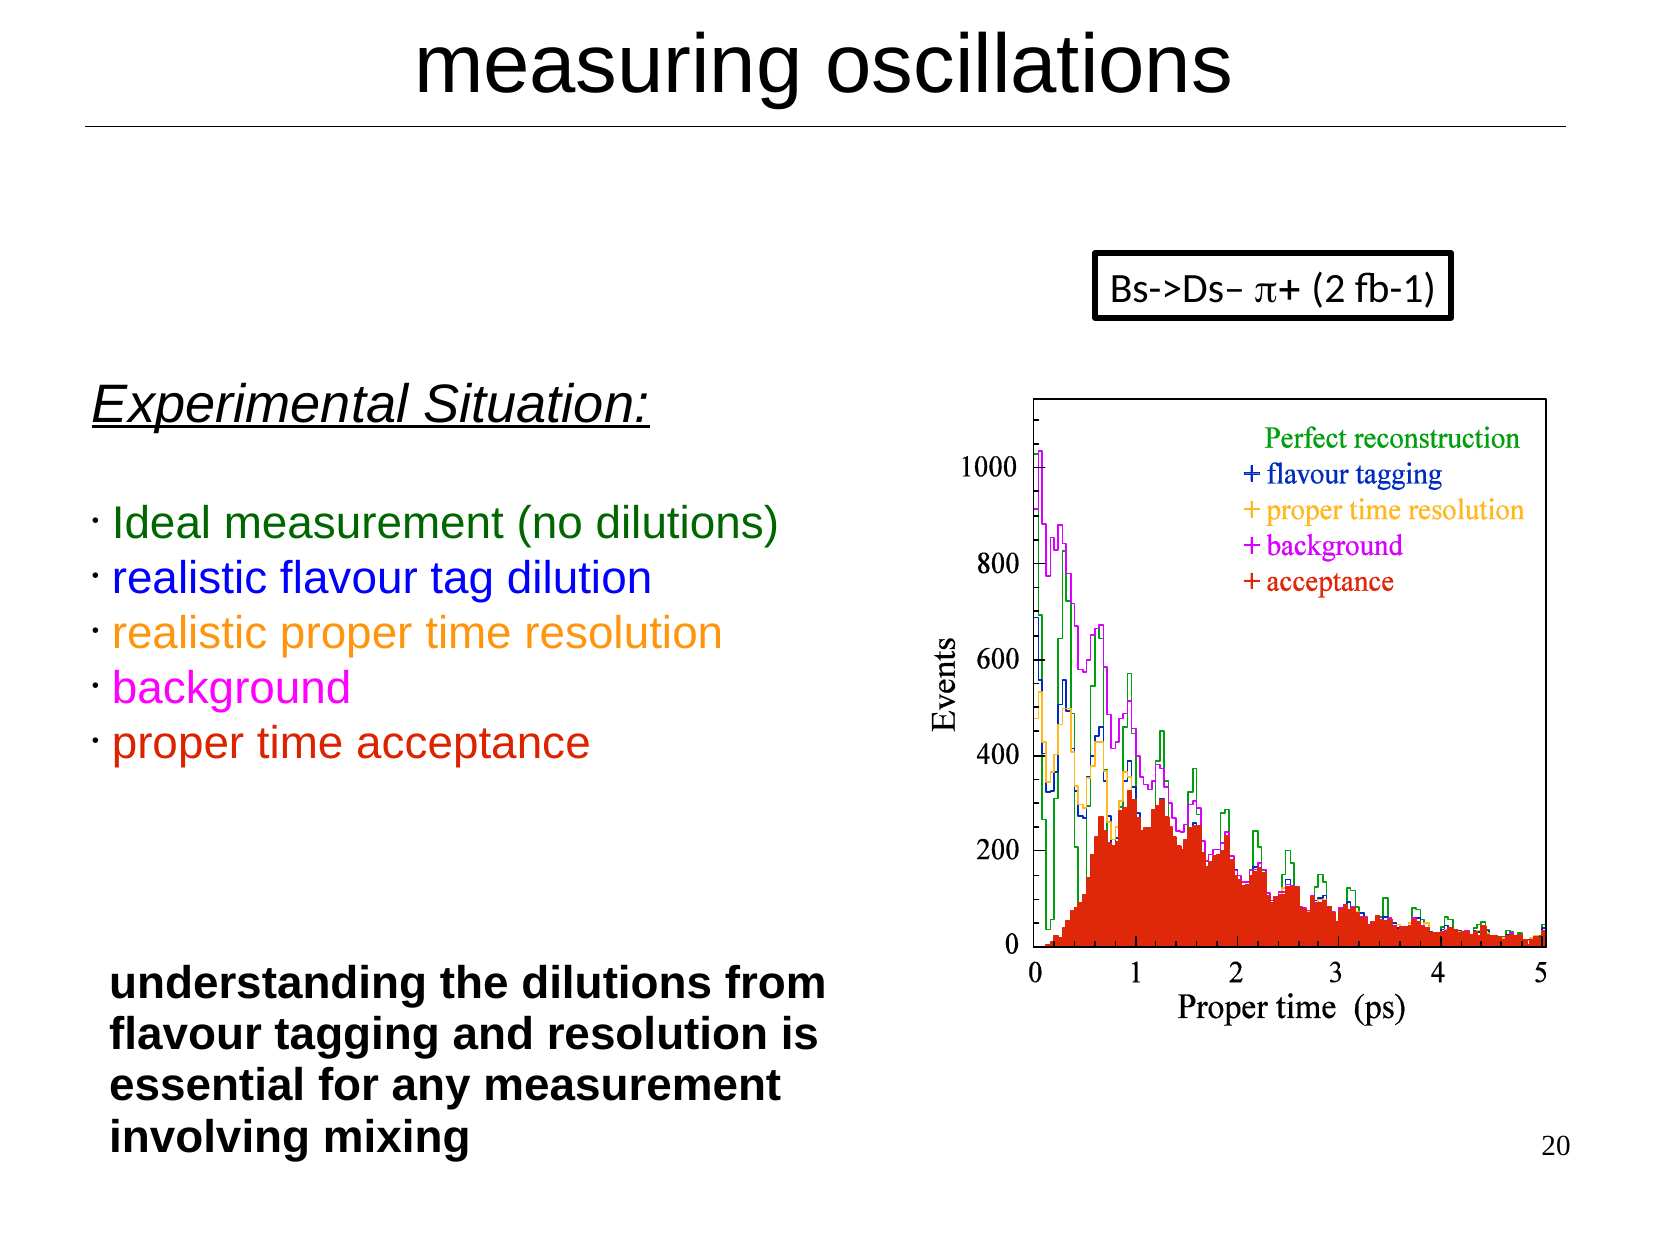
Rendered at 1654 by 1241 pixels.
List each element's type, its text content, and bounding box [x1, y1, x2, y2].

text_box Experimental Situation: Ideal measurement (no dilutions) realistic flavour tag dilution realistic proper time resolution background proper time acceptance [77, 360, 867, 776]
text_box understanding the dilutions from flavour tagging and resolution is essential for any measurement involving mixing [94, 949, 847, 1170]
title measuring oscillations [79, 5, 1568, 121]
text_box Bs->Ds– p+ (2 fb-1) [1095, 252, 1452, 318]
picture [885, 354, 1595, 1051]
